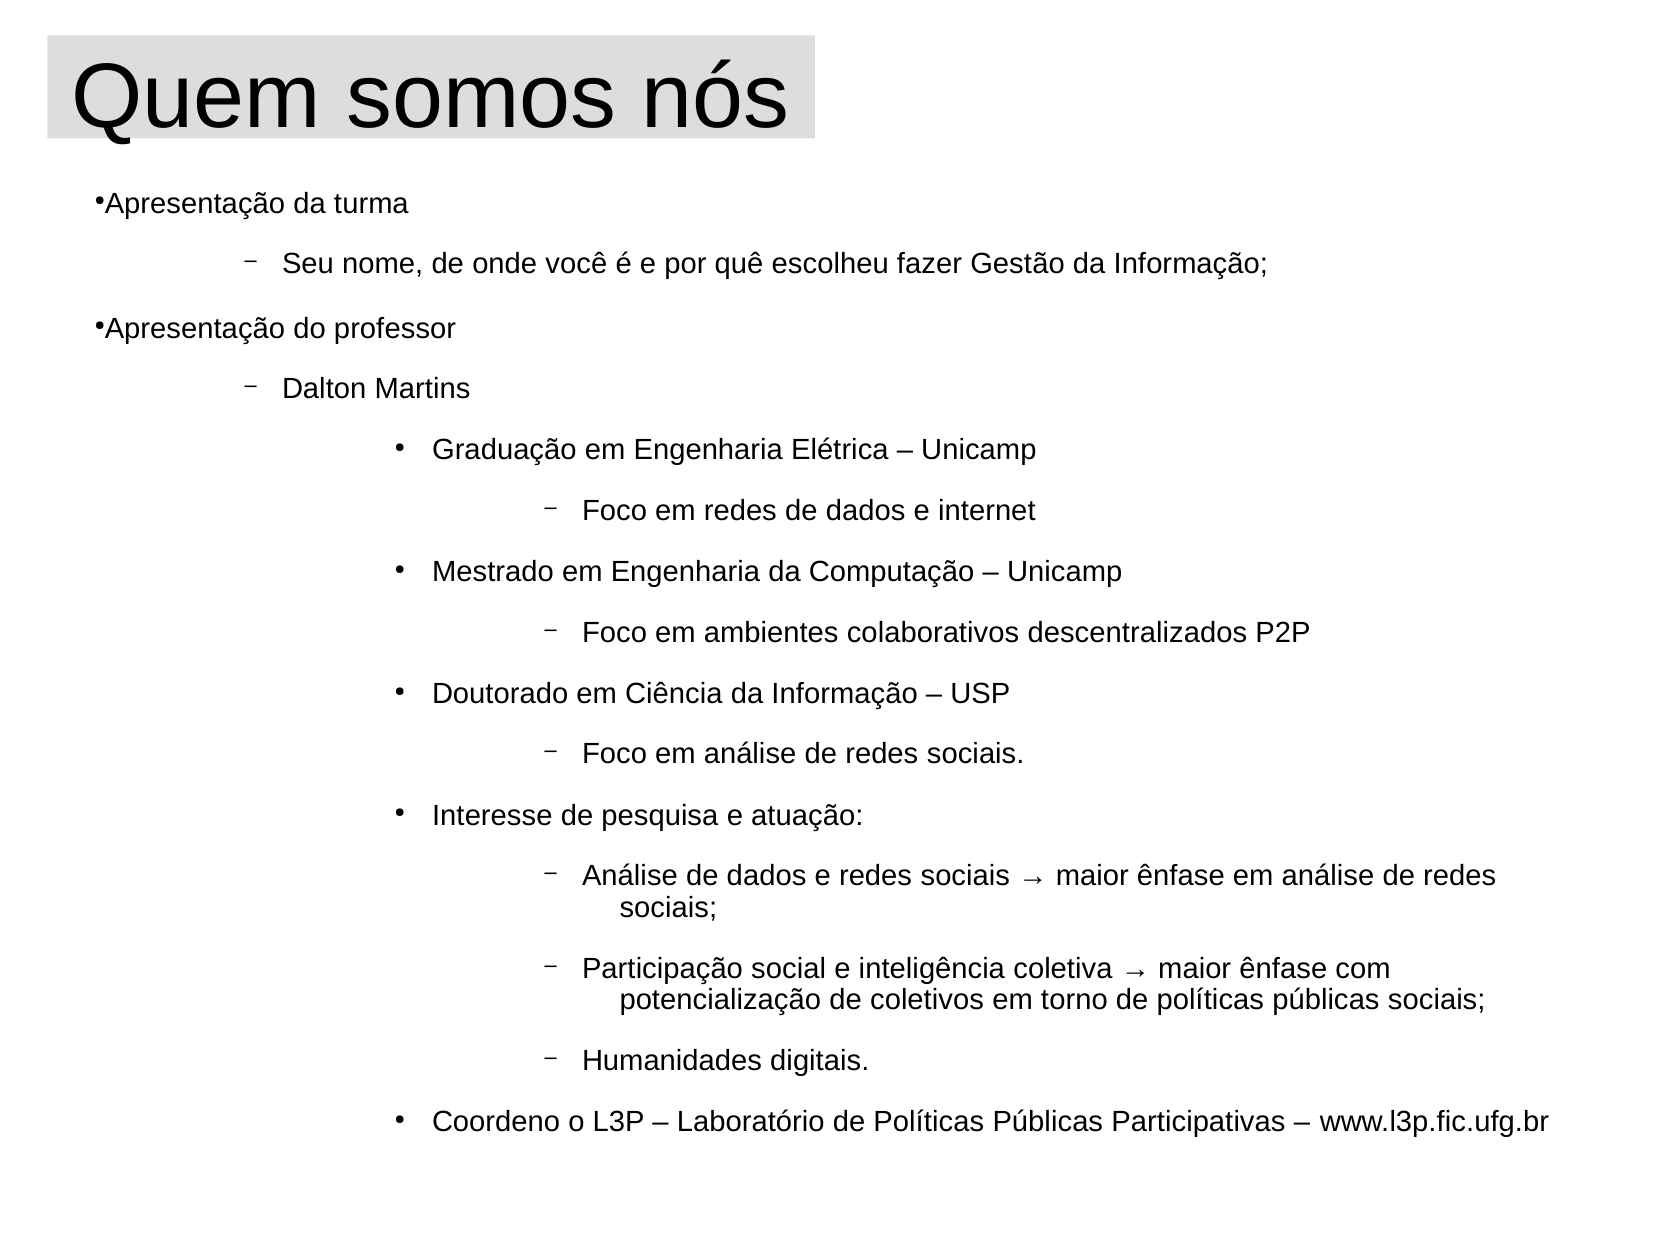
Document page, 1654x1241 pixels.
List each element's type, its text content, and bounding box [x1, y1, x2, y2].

list Apresentação da turma Seu nome, de onde você é e por quê escolheu fazer Gestão da Informação; Apresentação do professor Dalton Martins Graduação em Engenharia Elétrica – Unicamp Foco em redes de dados e internet Mestrado em Engenharia da Computação – Unicamp Foco em ambientes colaborativos descentralizados P2P Doutorado em Ciência da Informação – USP Foco em análise de redes sociais. Interesse de pesquisa e atuação: Análise de dados e redes sociais → maior ênfase em análise de redes sociais; Participação social e inteligência coletiva → maior ênfase com potencialização de coletivos em torno de políticas públicas sociais; Humanidades digitais. Coordeno o L3P – Laboratório de Políticas Públicas Participativas – www.l3p.fic.ufg.br [94, 183, 1583, 1170]
title Quem somos nós [47, 35, 815, 139]
